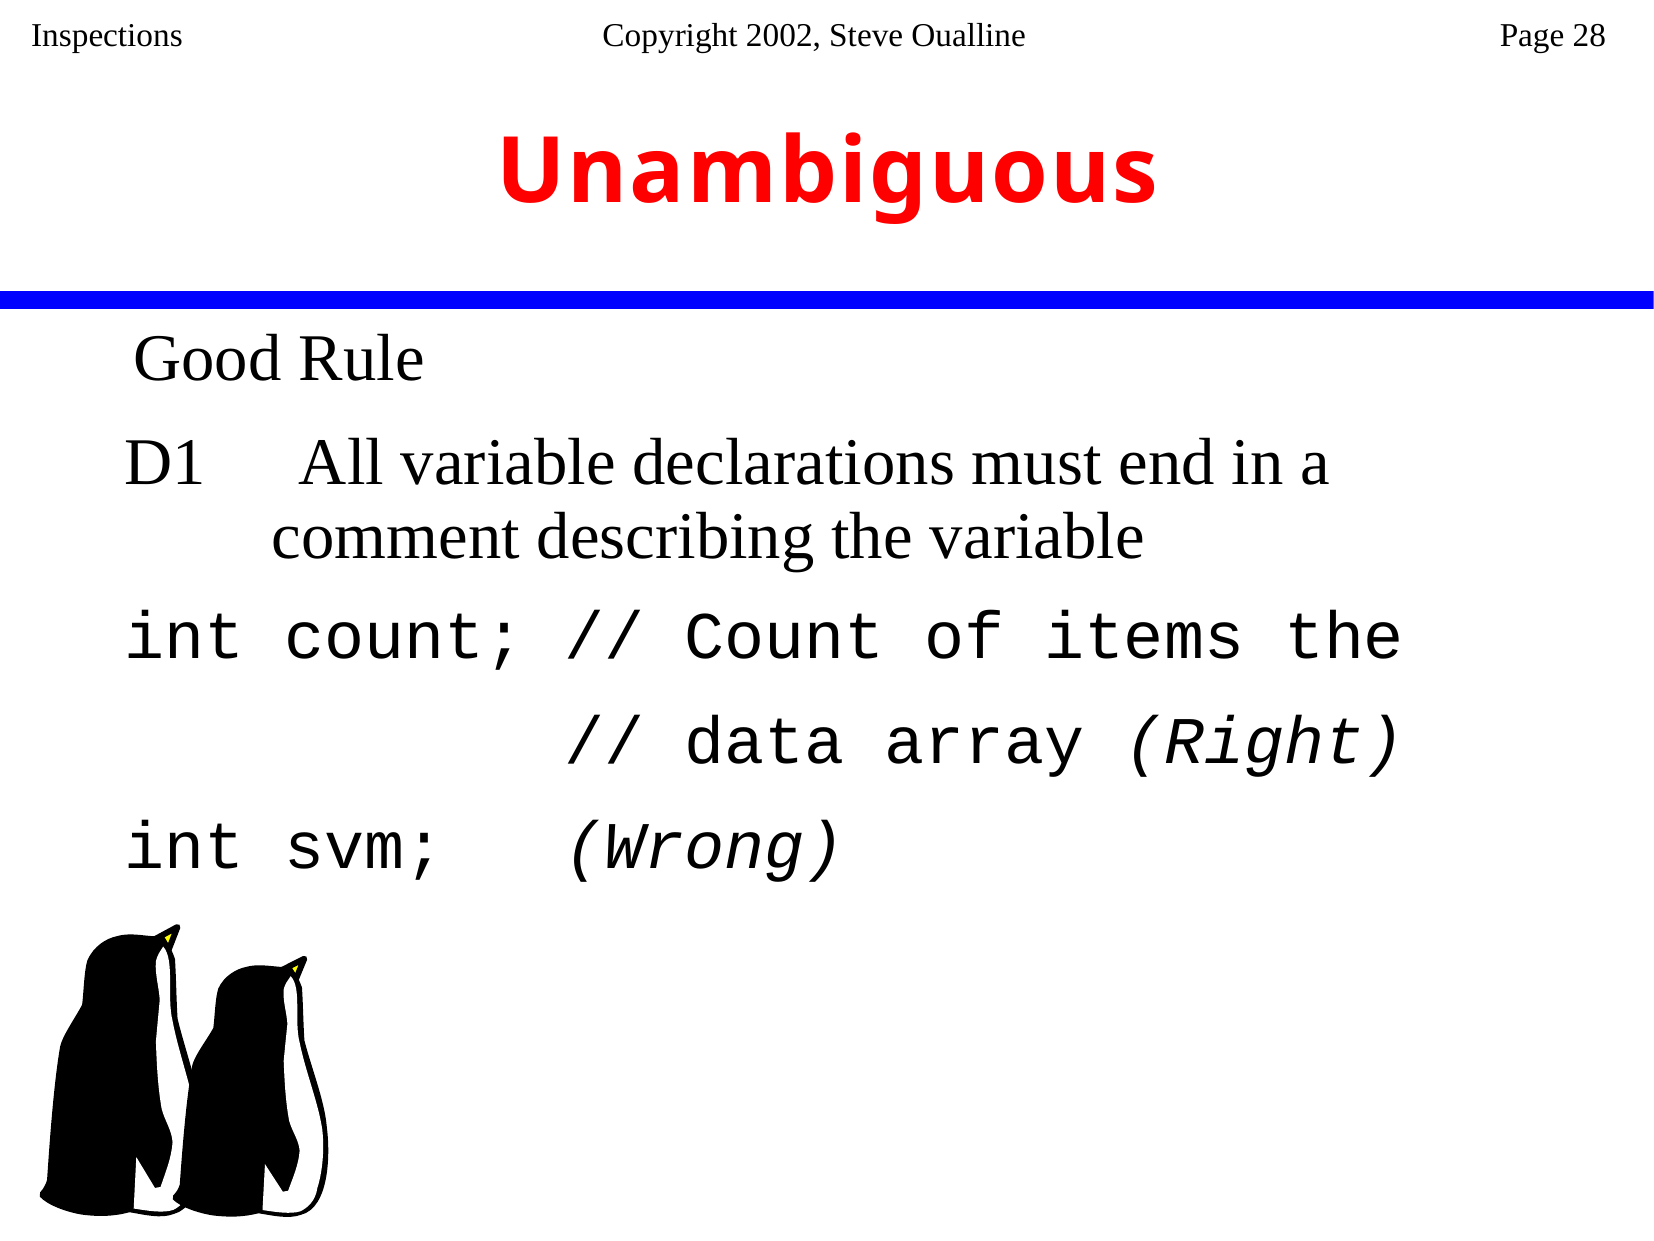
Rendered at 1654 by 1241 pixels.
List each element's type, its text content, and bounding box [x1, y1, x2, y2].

list Good Rule D1 All variable declarations must end in a comment describing the variable int count; // Count of items the // data array (Right) int svm; (Wrong) [121, 321, 1534, 923]
title Unambiguous [121, 66, 1534, 269]
